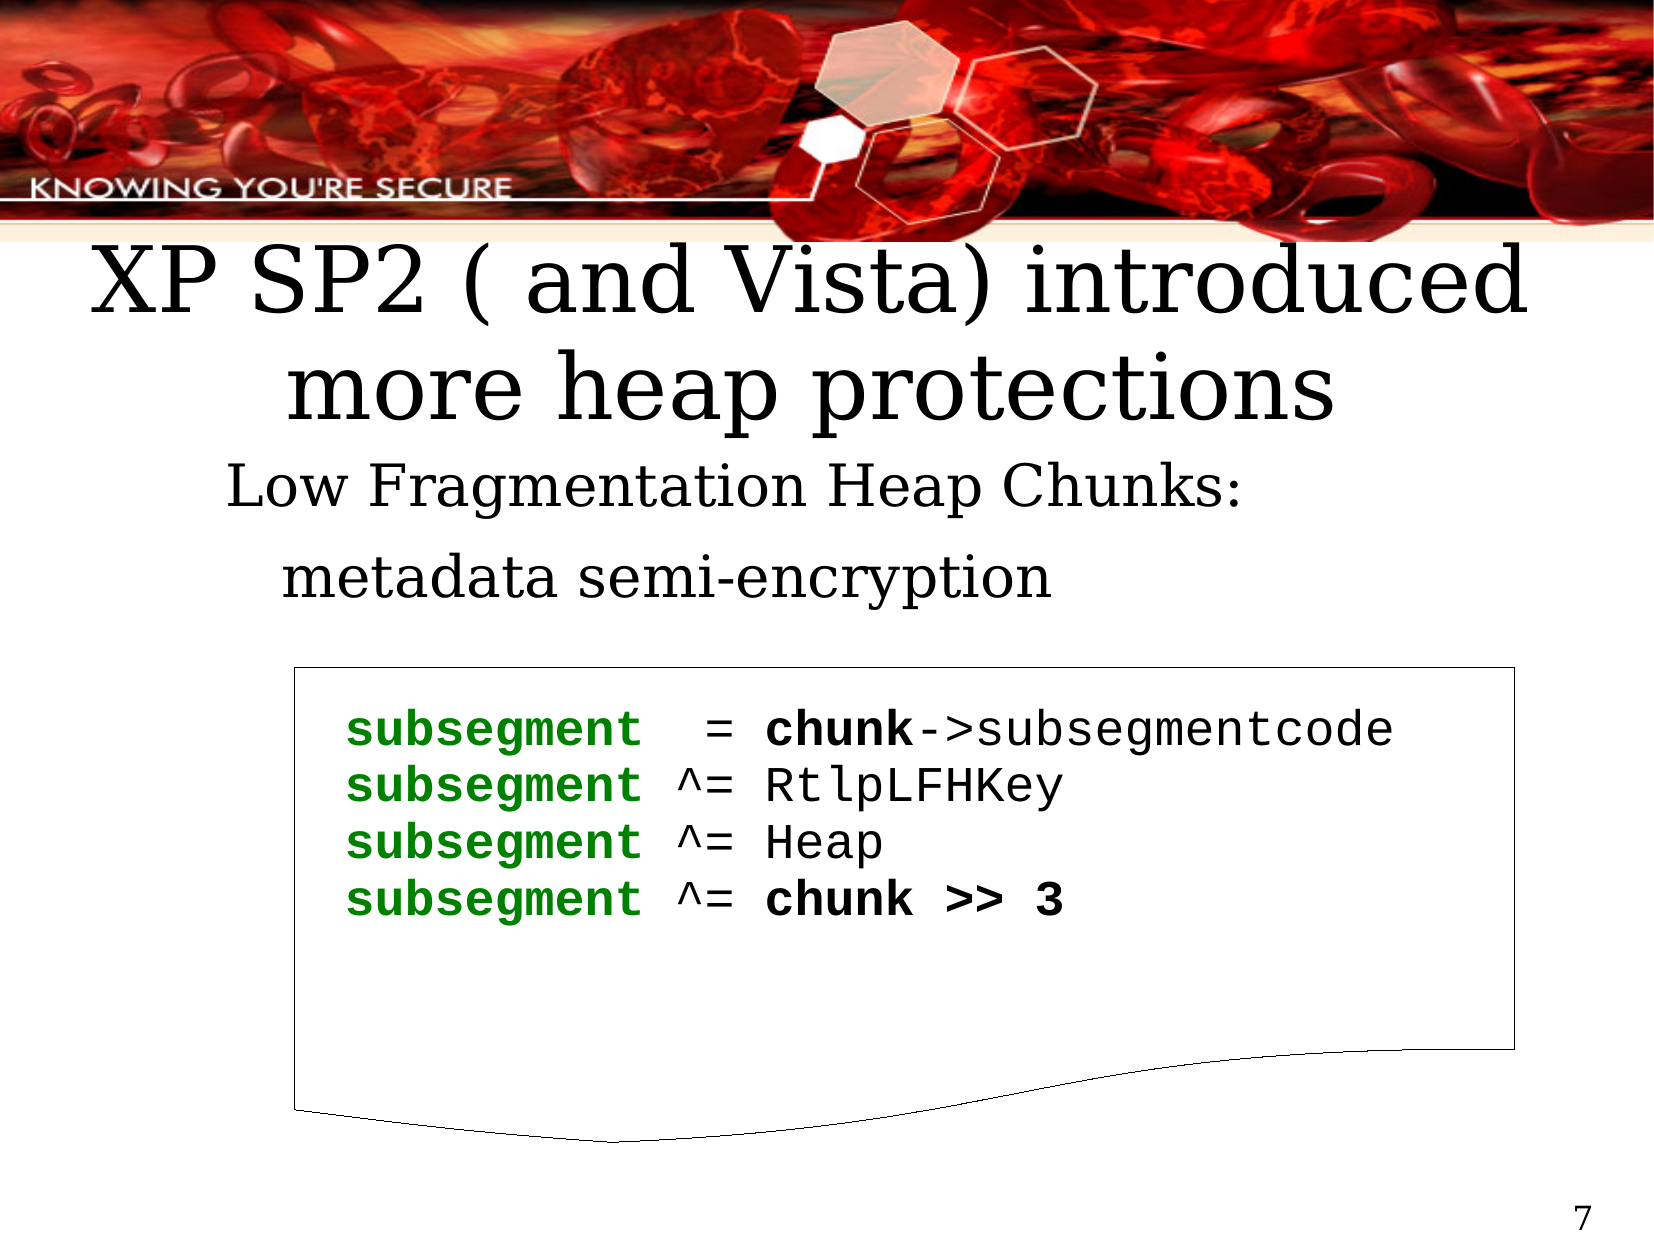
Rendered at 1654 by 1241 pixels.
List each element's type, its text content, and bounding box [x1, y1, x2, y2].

text_box subsegment = chunk->subsegmentcode subsegment ^= RtlpLFHKey subsegment ^= Heap subsegment ^= chunk >> 3 [344, 703, 1448, 1042]
title XP SP2 ( and Vista) introduced more heap protections [0, 227, 1625, 442]
picture [0, 0, 1654, 242]
list Low Fragmentation Heap Chunks: metadata semi-encryption [131, 452, 1544, 1241]
